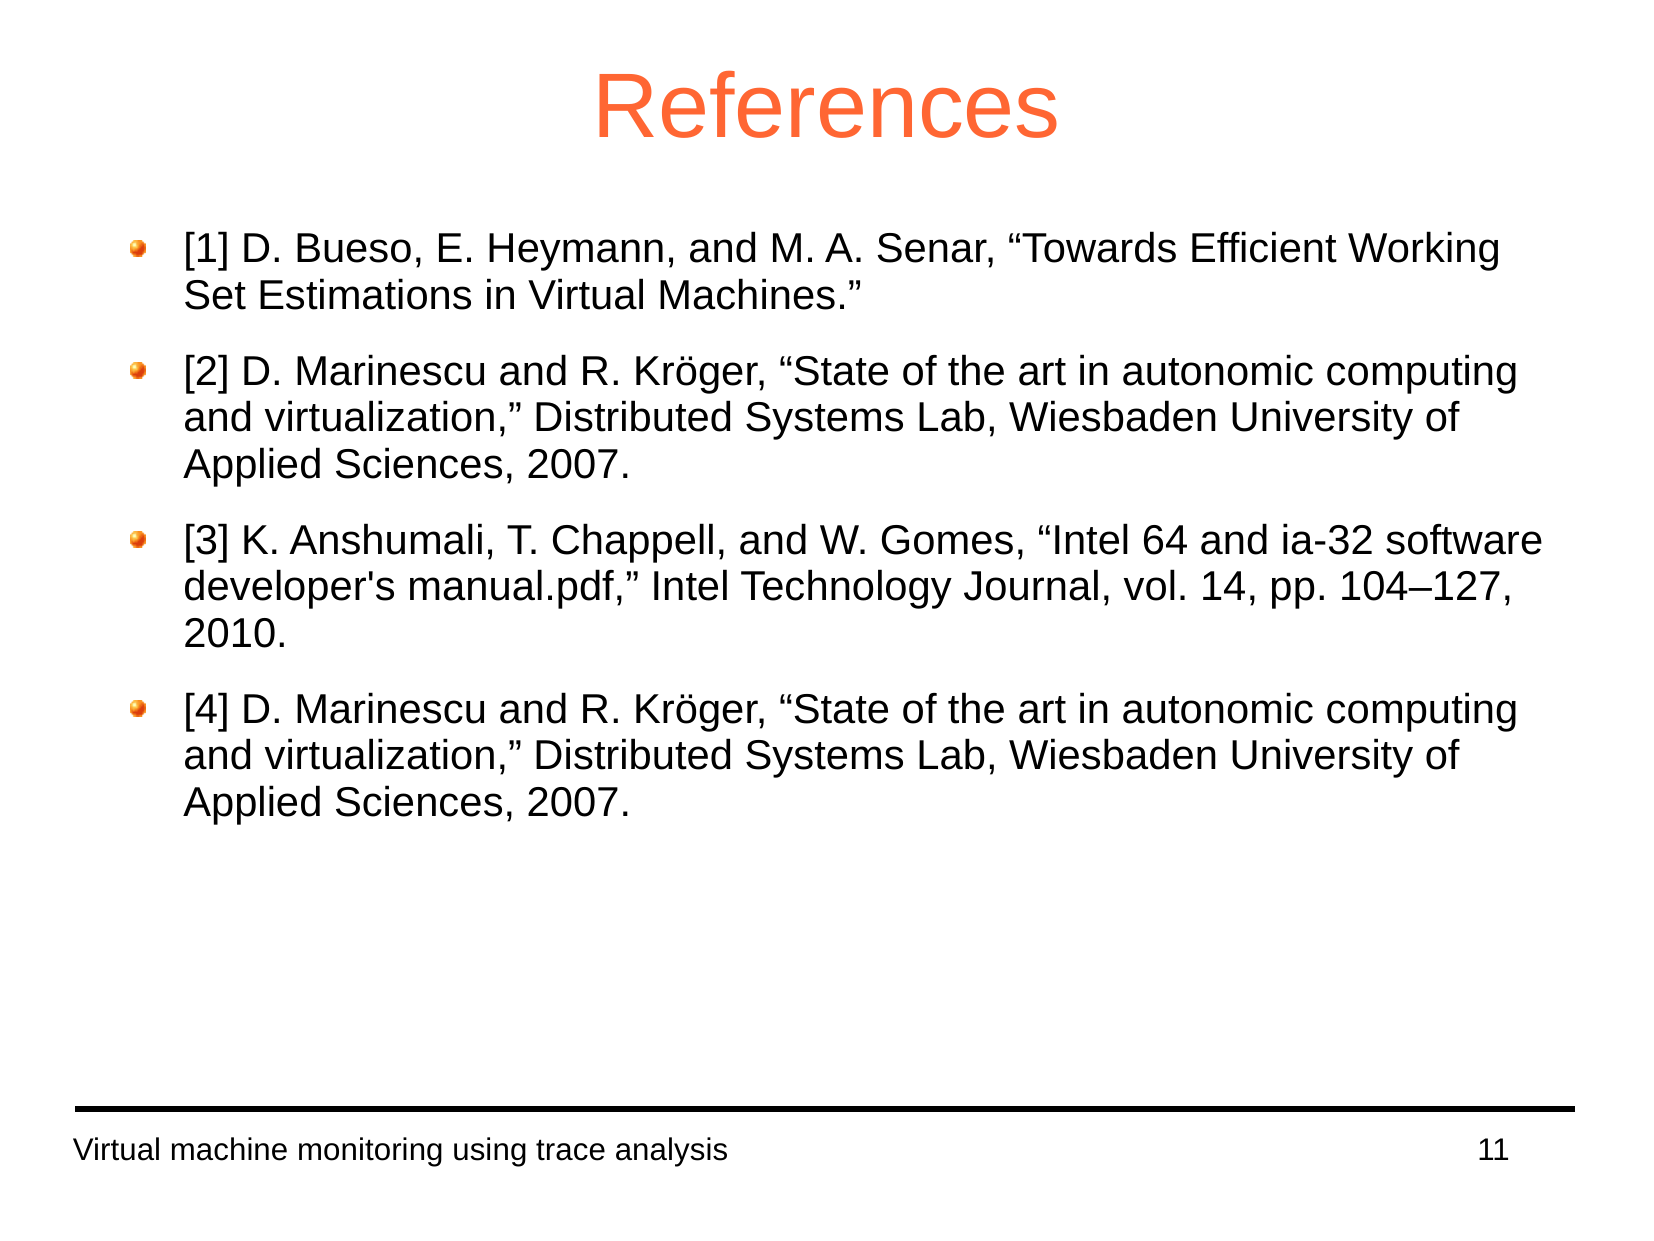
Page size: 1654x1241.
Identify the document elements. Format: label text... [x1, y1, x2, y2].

title References [82, 2, 1571, 210]
list [1] D. Bueso, E. Heymann, and M. A. Senar, “Towards Efficient Working Set Estimations in Virtual Machines.” [2] D. Marinescu and R. Kröger, “State of the art in autonomic computing and virtualization,” Distributed Systems Lab, Wiesbaden University of Applied Sciences, 2007. [3] K. Anshumali, T. Chappell, and W. Gomes, “Intel 64 and ia-32 software developer's manual.pdf,” Intel Technology Journal, vol. 14, pp. 104–127, 2010. [4] D. Marinescu and R. Kröger, “State of the art in autonomic computing and virtualization,” Distributed Systems Lab, Wiesbaden University of Applied Sciences, 2007. [112, 225, 1576, 1051]
